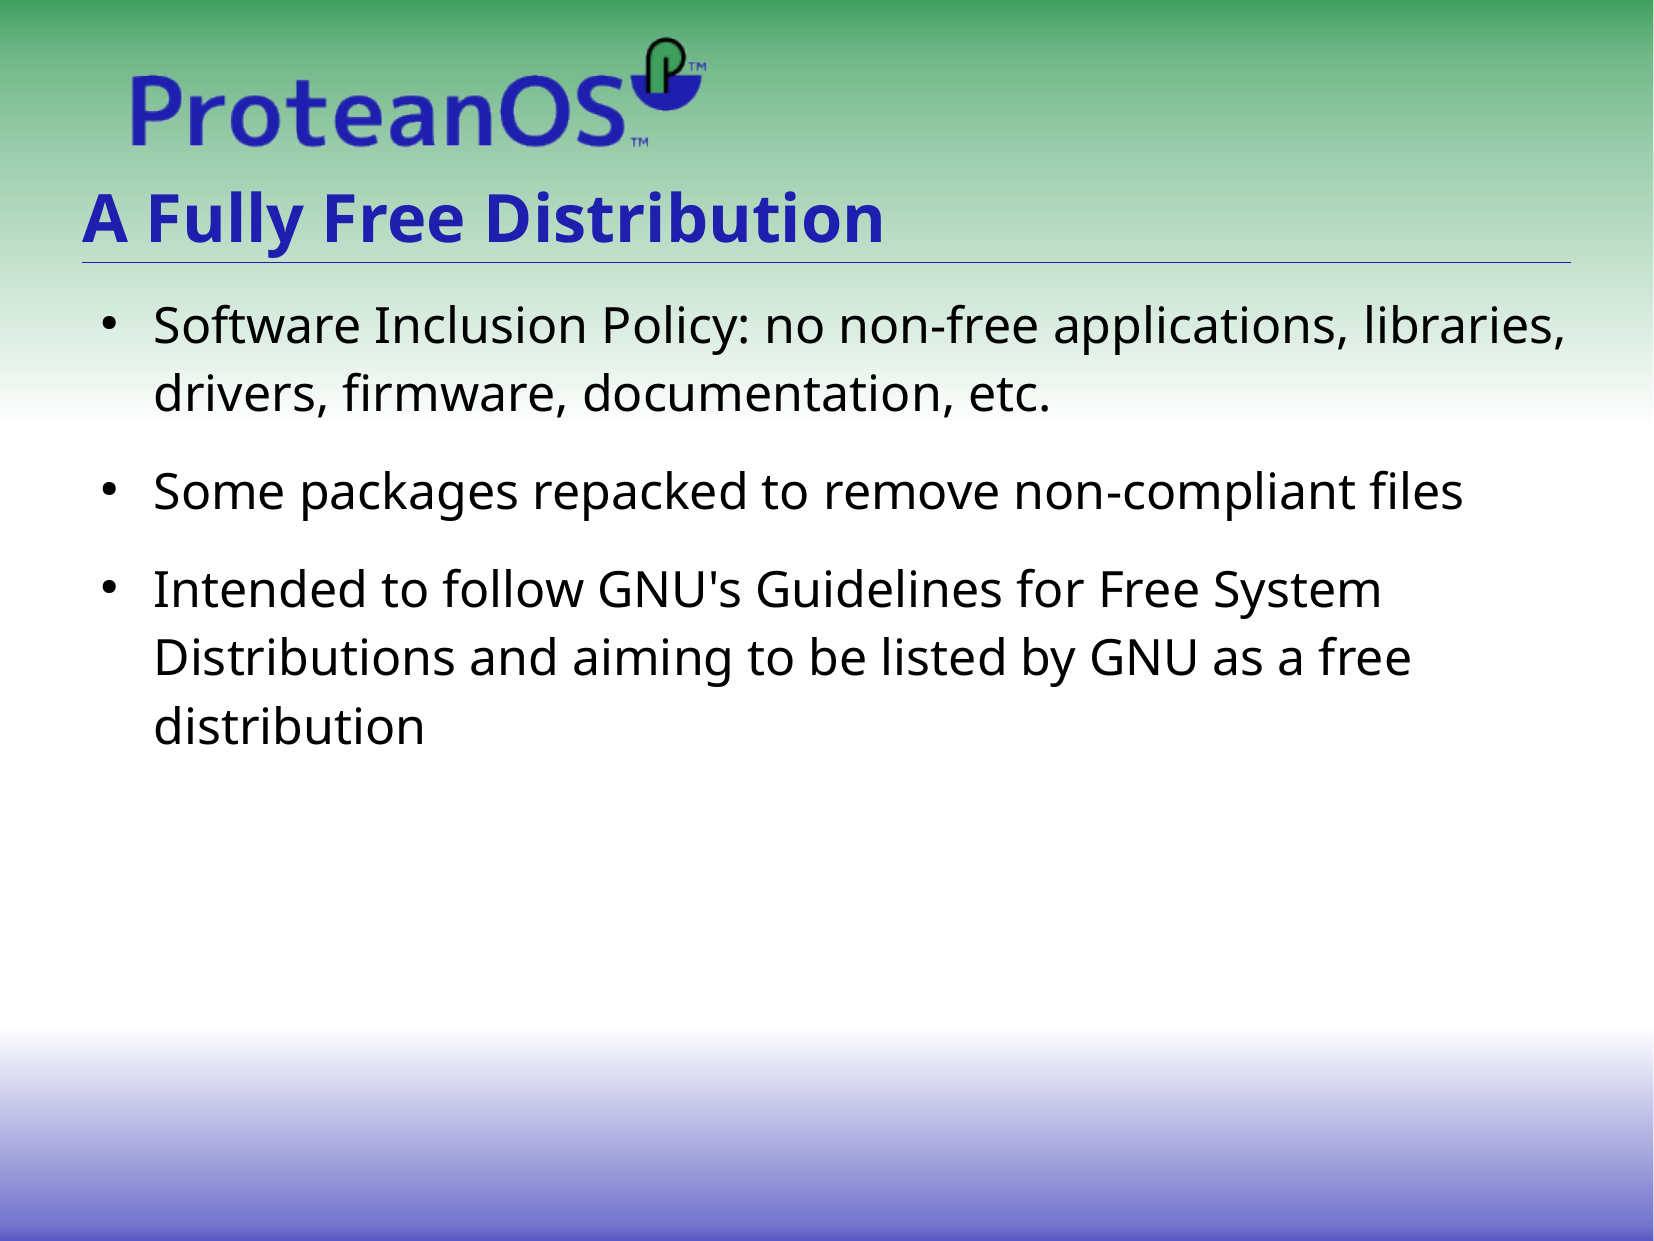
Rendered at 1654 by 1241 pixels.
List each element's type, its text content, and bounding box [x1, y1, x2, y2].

title A Fully Free Distribution [82, 150, 1571, 263]
list Software Inclusion Policy: no non-free applications, libraries, drivers, firmware, documentation, etc. Some packages repacked to remove non-compliant files Intended to follow GNU's Guidelines for Free System Distributions and aiming to be listed by GNU as a free distribution [82, 290, 1571, 1010]
picture [0, 0, 1654, 426]
picture [0, 1027, 1654, 1241]
